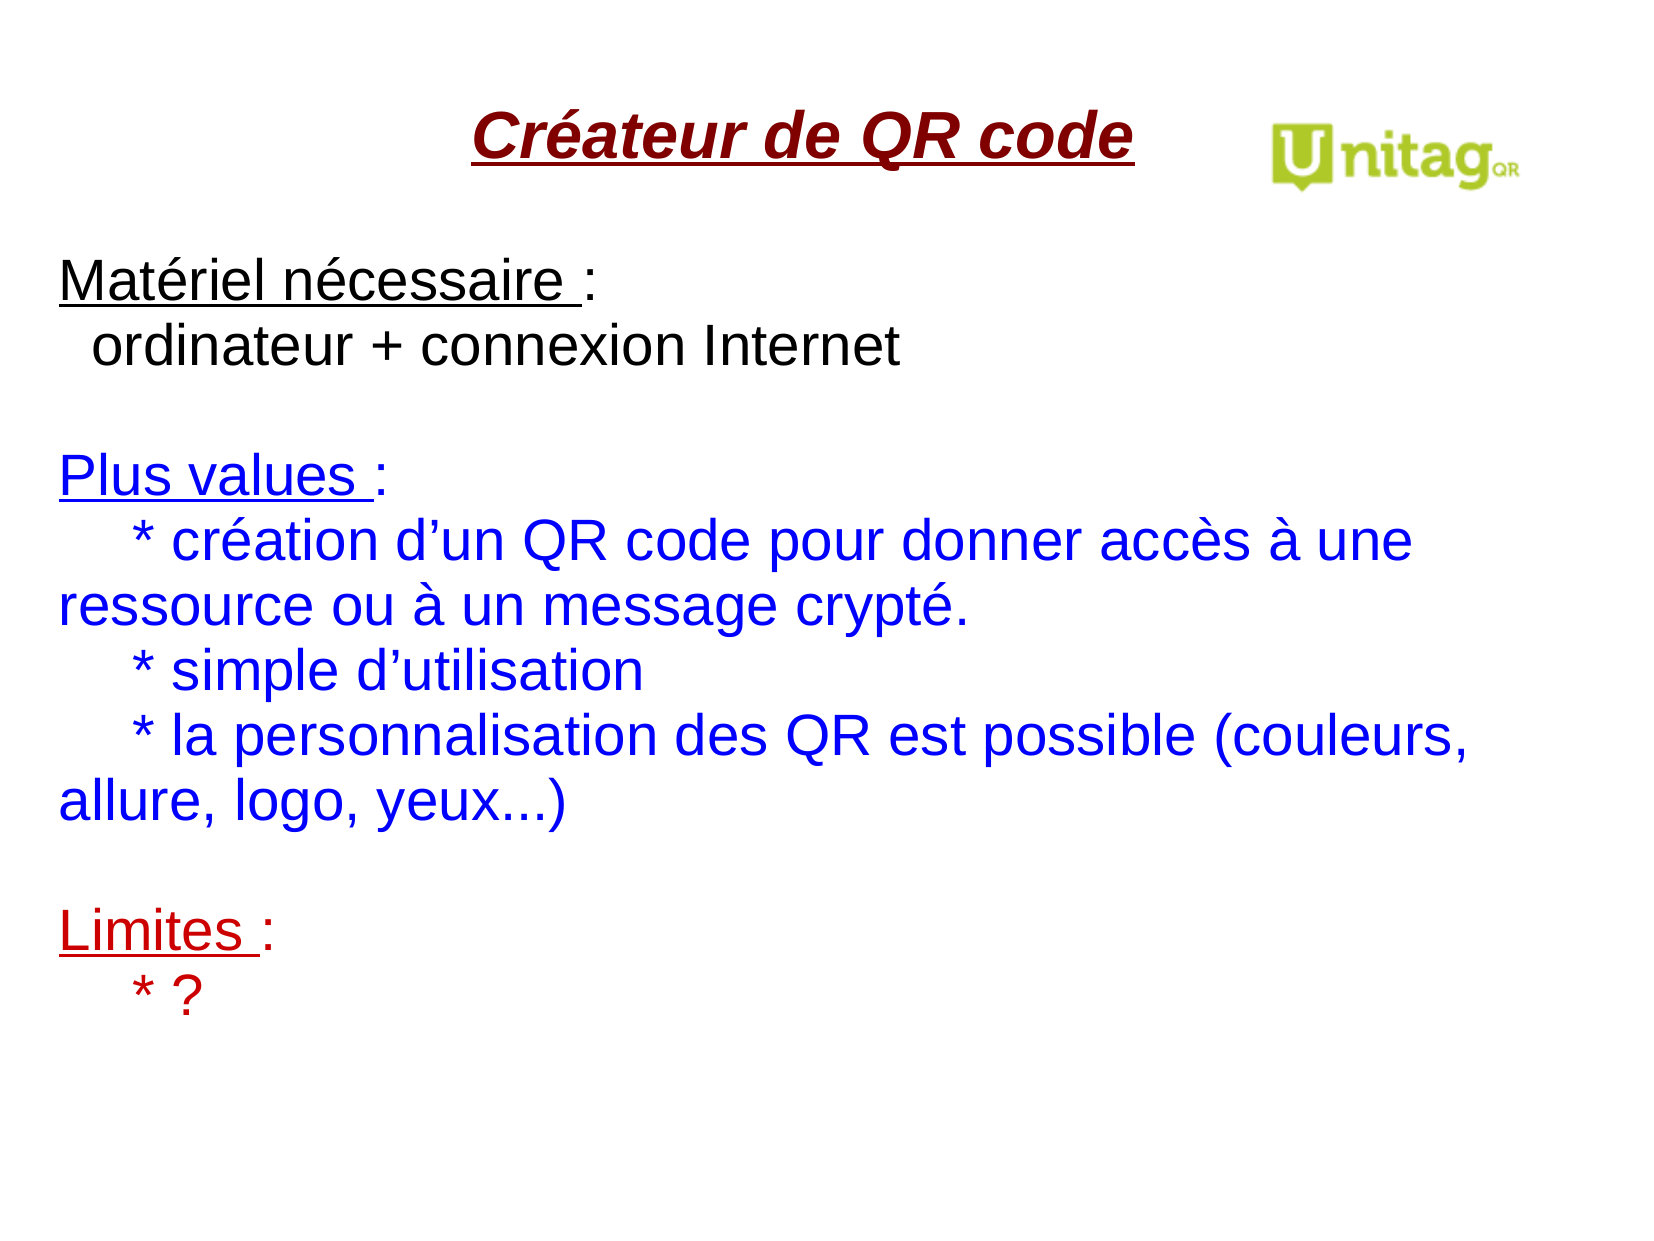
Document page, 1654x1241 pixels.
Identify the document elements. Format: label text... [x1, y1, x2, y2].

subtitle Créateur de QR code Matériel nécessaire : ordinateur + connexion Internet Plus values : * création d’un QR code pour donner accès à une ressource ou à un message crypté. * simple d’utilisation * la personnalisation des QR est possible (couleurs, allure, logo, yeux...) Limites : * ? [59, 59, 1548, 1217]
picture [1263, 106, 1536, 200]
